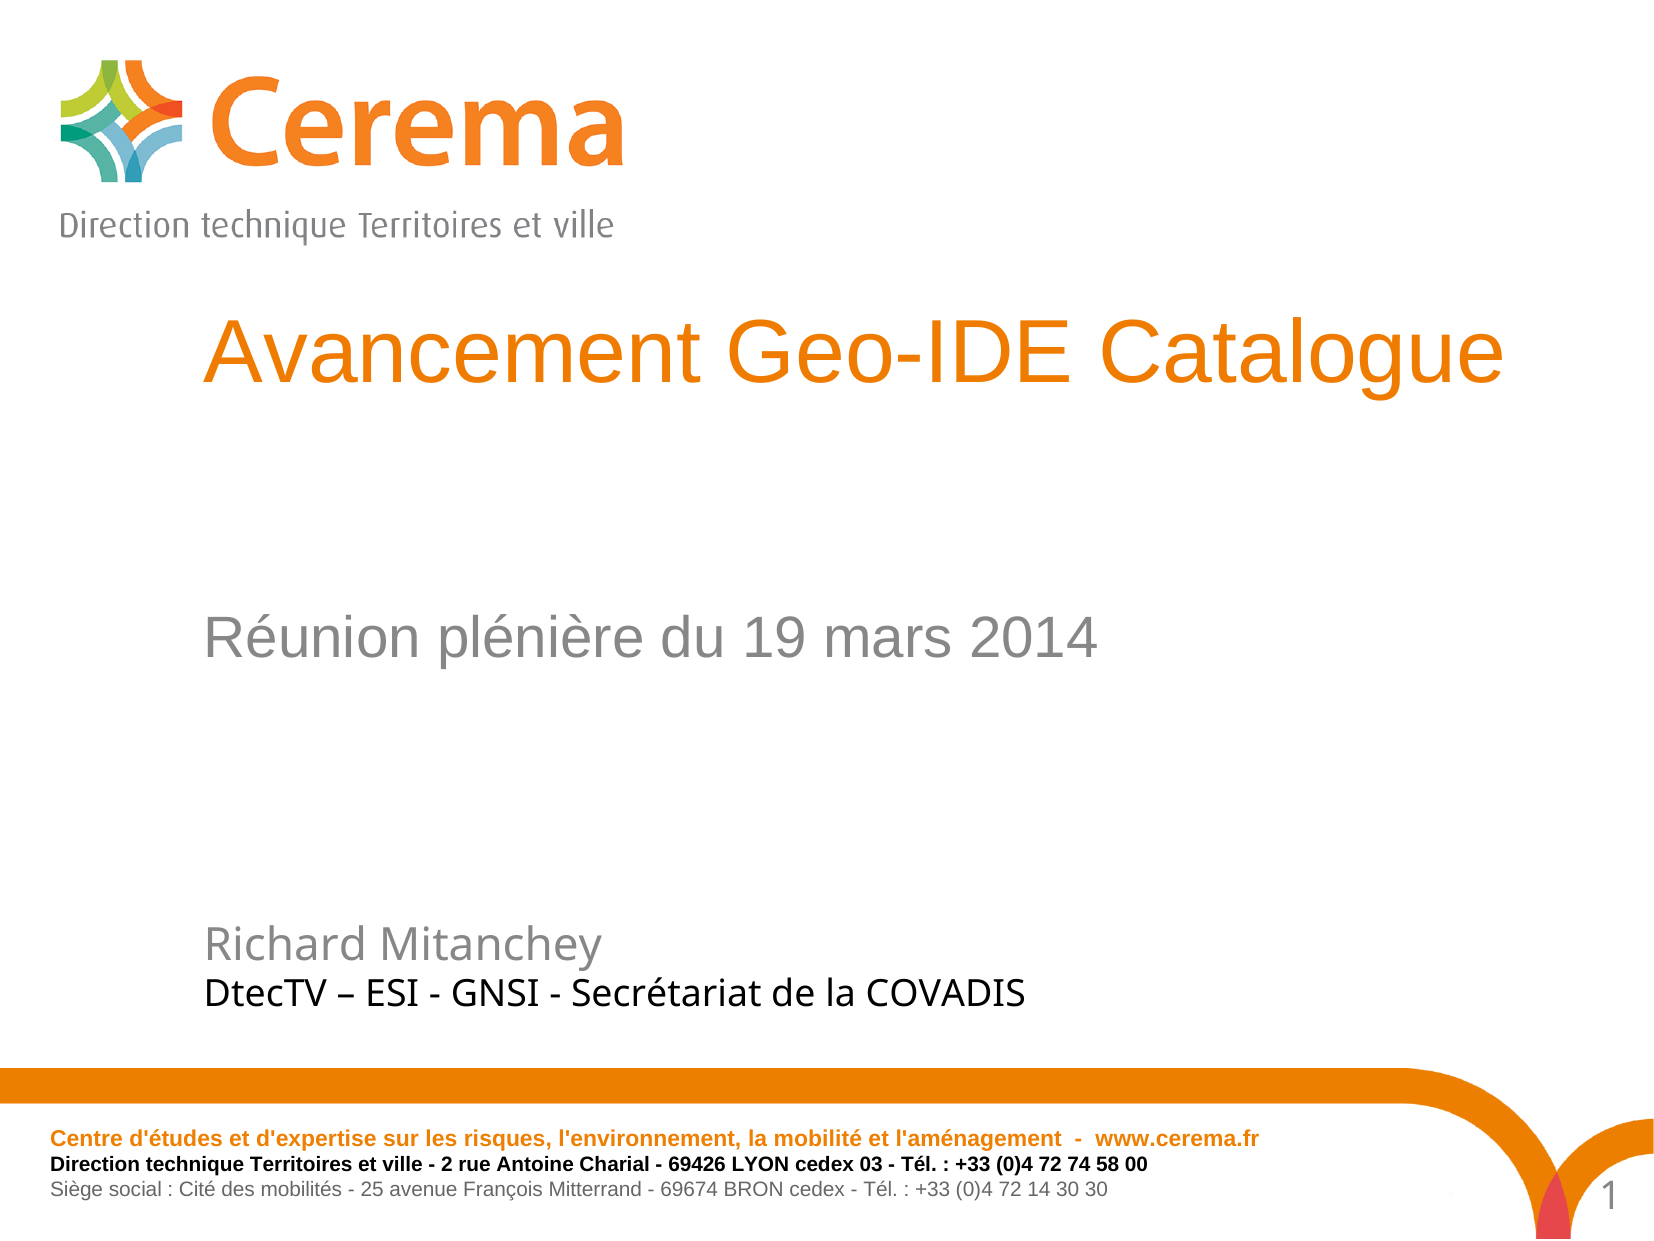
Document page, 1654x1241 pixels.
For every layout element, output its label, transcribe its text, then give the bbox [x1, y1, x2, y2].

text_box Avancement Geo-IDE Catalogue [188, 306, 1524, 513]
text_box Réunion plénière du 19 mars 2014 [188, 591, 1465, 697]
text_box Richard Mitanchey DtecTV – ESI - GNSI - Secrétariat de la COVADIS [188, 906, 1465, 977]
picture [0, 0, 684, 291]
picture [0, 1068, 1654, 1239]
